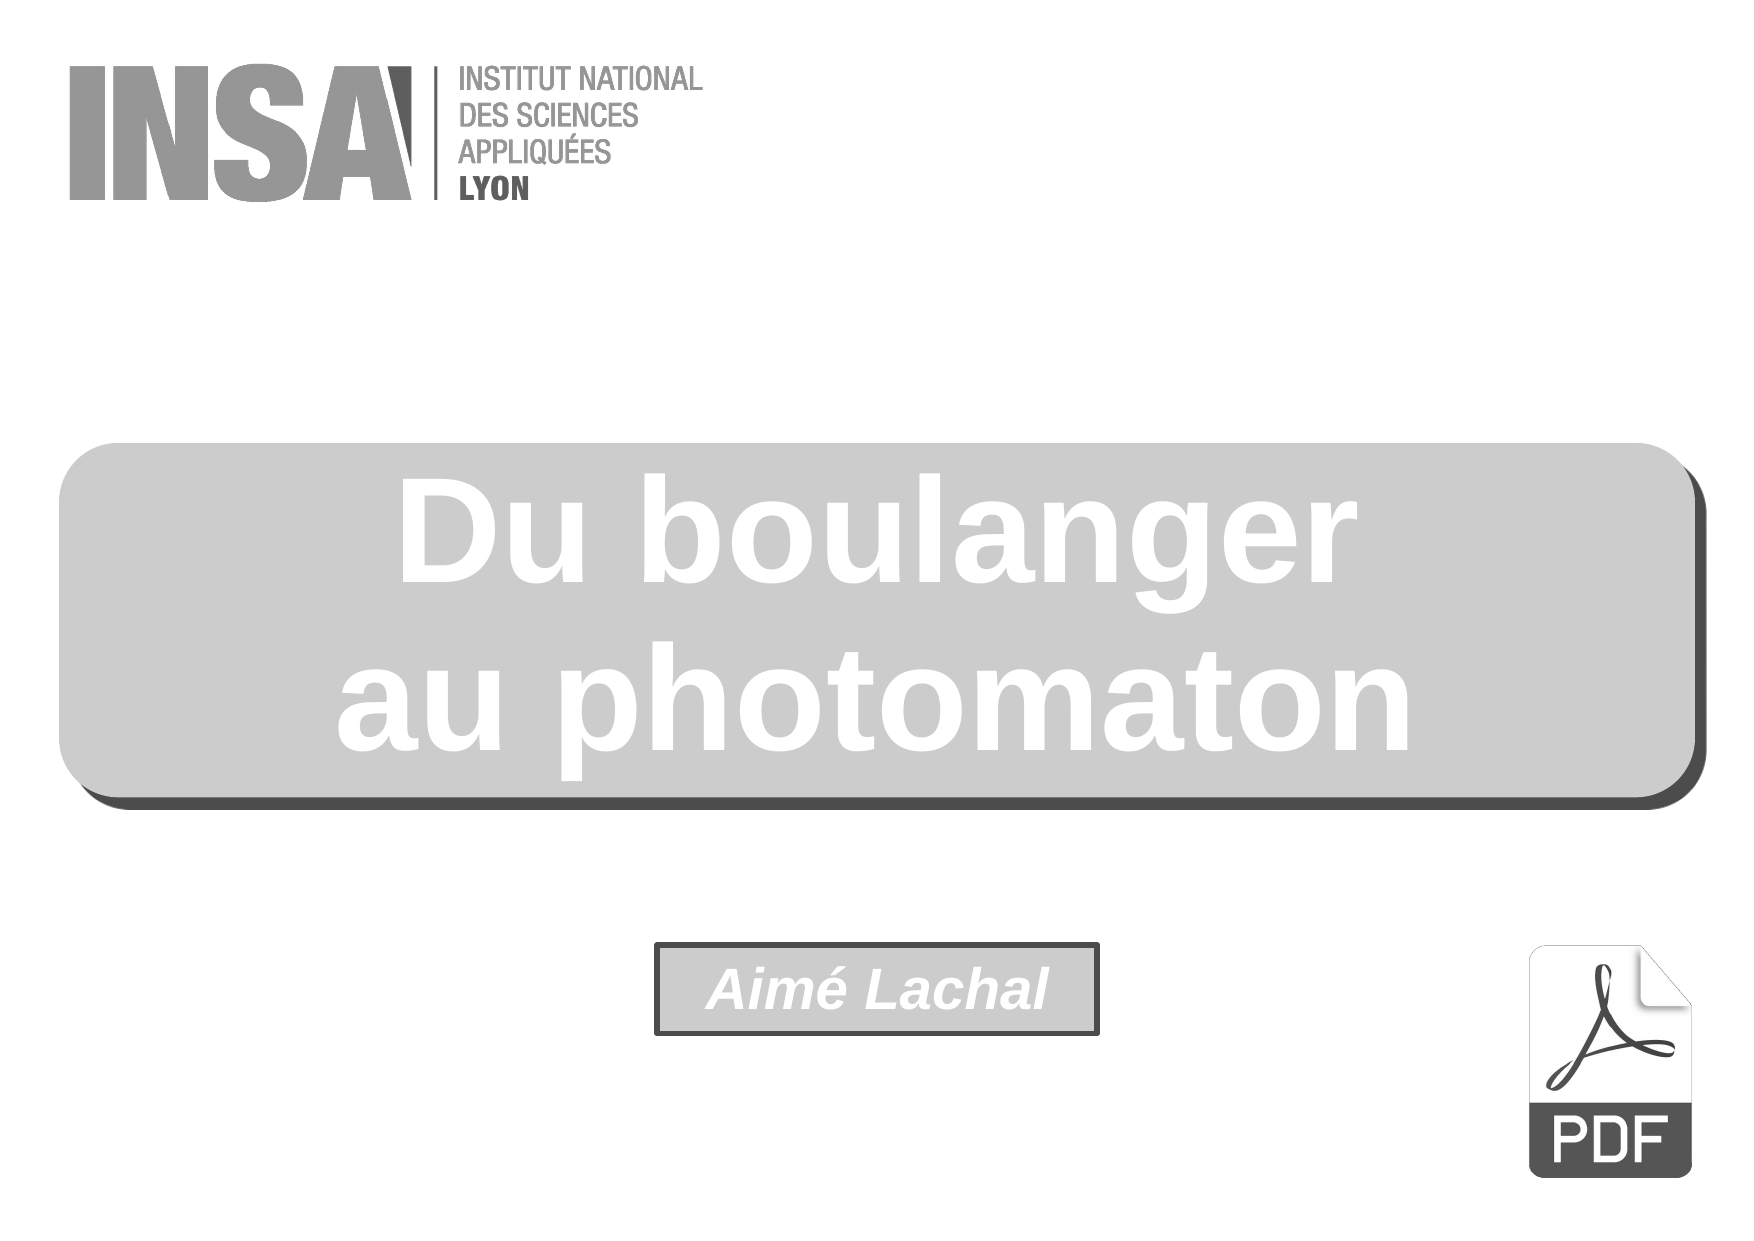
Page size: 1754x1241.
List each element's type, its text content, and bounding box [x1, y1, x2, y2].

picture [59, 58, 713, 207]
picture [1526, 944, 1695, 1182]
text_box Du boulanger au photomaton [59, 442, 1695, 798]
title Aimé Lachal [657, 944, 1098, 1034]
